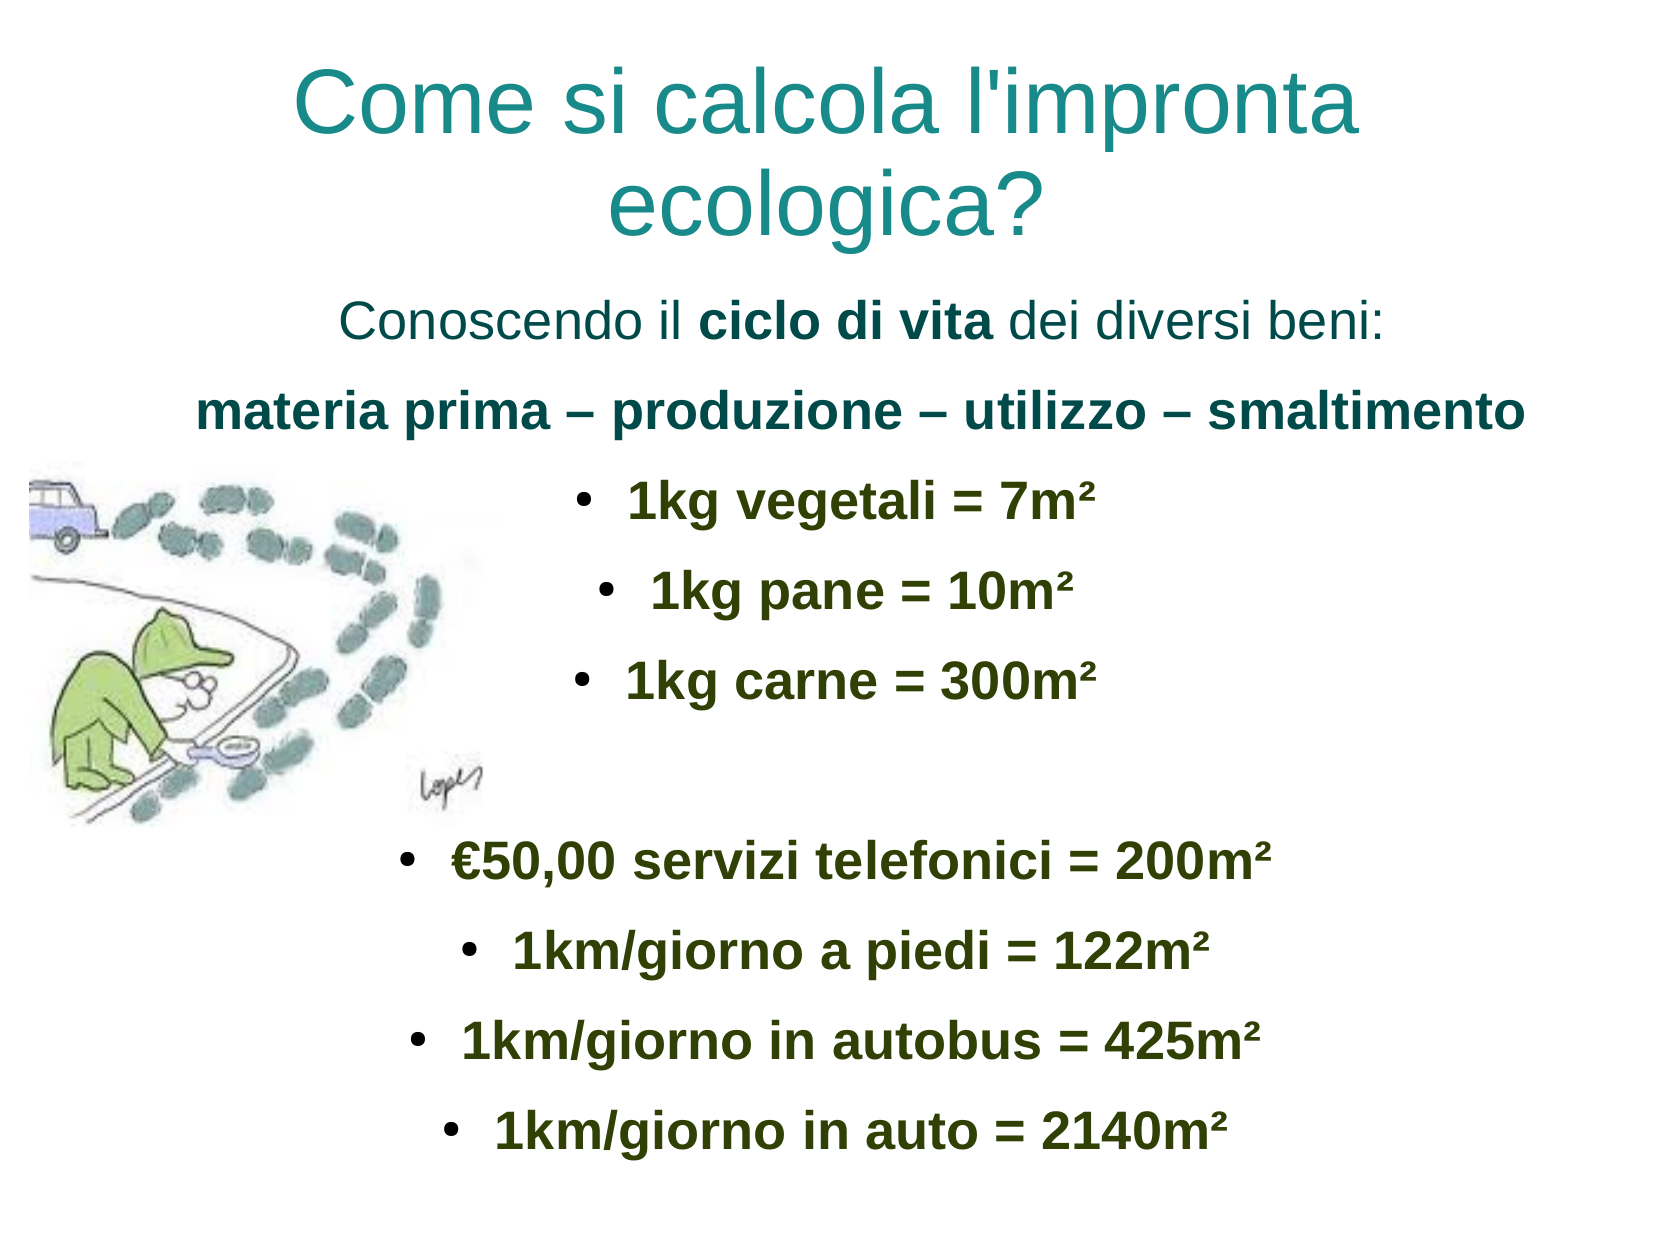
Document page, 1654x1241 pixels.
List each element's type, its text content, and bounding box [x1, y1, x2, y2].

title Come si calcola l'impronta ecologica? [82, 49, 1571, 257]
list Conoscendo il ciclo di vita dei diversi beni: materia prima – produzione – utilizzo – smaltimento 1kg vegetali = 7m² 1kg pane = 10m² 1kg carne = 300m² €50,00 servizi telefonici = 200m² 1km/giorno a piedi = 122m² 1km/giorno in autobus = 425m² 1km/giorno in auto = 2140m² [82, 290, 1571, 1176]
picture [29, 442, 502, 827]
